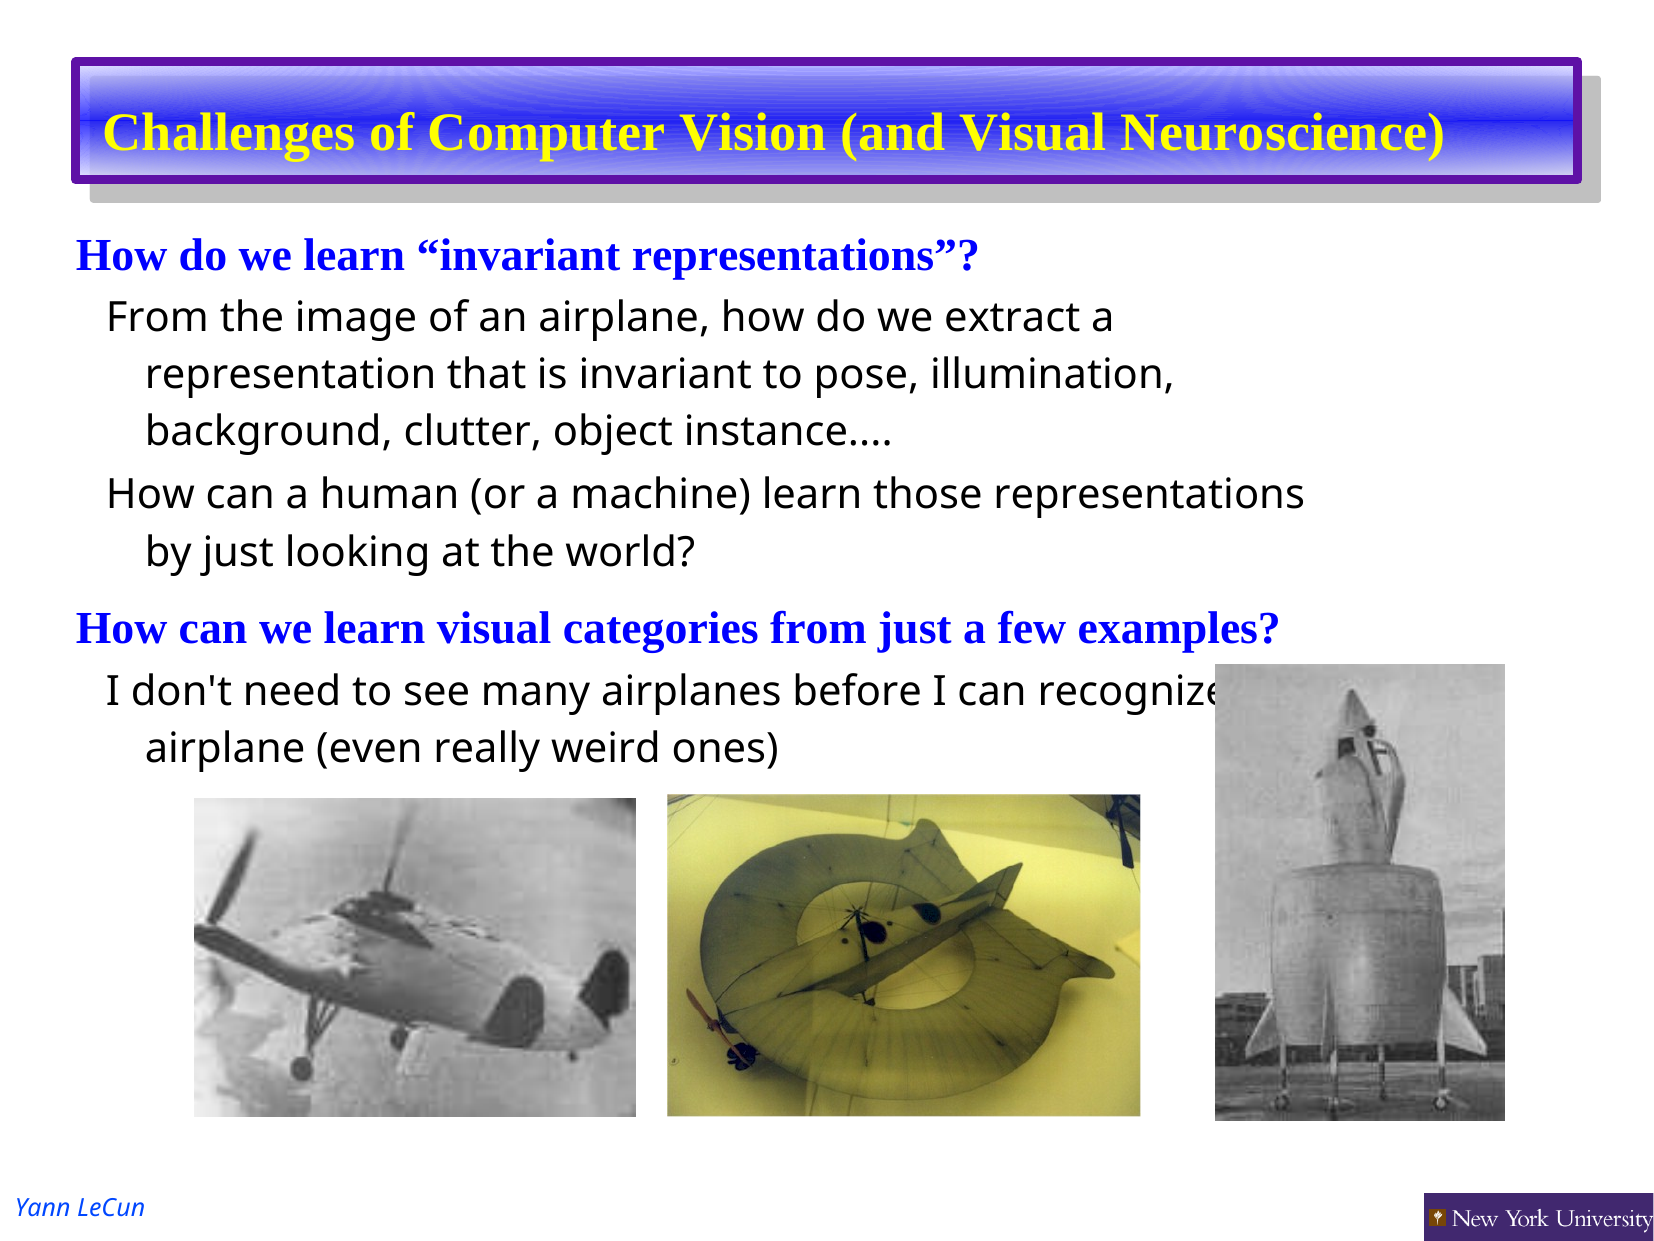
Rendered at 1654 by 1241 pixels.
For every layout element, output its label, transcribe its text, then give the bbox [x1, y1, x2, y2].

picture [1215, 664, 1505, 1121]
picture [667, 794, 1141, 1117]
list How do we learn “invariant representations”? From the image of an airplane, how do we extract a representation that is invariant to pose, illumination, background, clutter, object instance.... How can a human (or a machine) learn those representations by just looking at the world? How can we learn visual categories from just a few examples? I don't need to see many airplanes before I can recognize every airplane (even really weird ones) [75, 229, 1349, 1127]
title Challenges of Computer Vision (and Visual Neuroscience) [75, 61, 1578, 180]
picture [1424, 1193, 1654, 1241]
picture [194, 798, 636, 1117]
